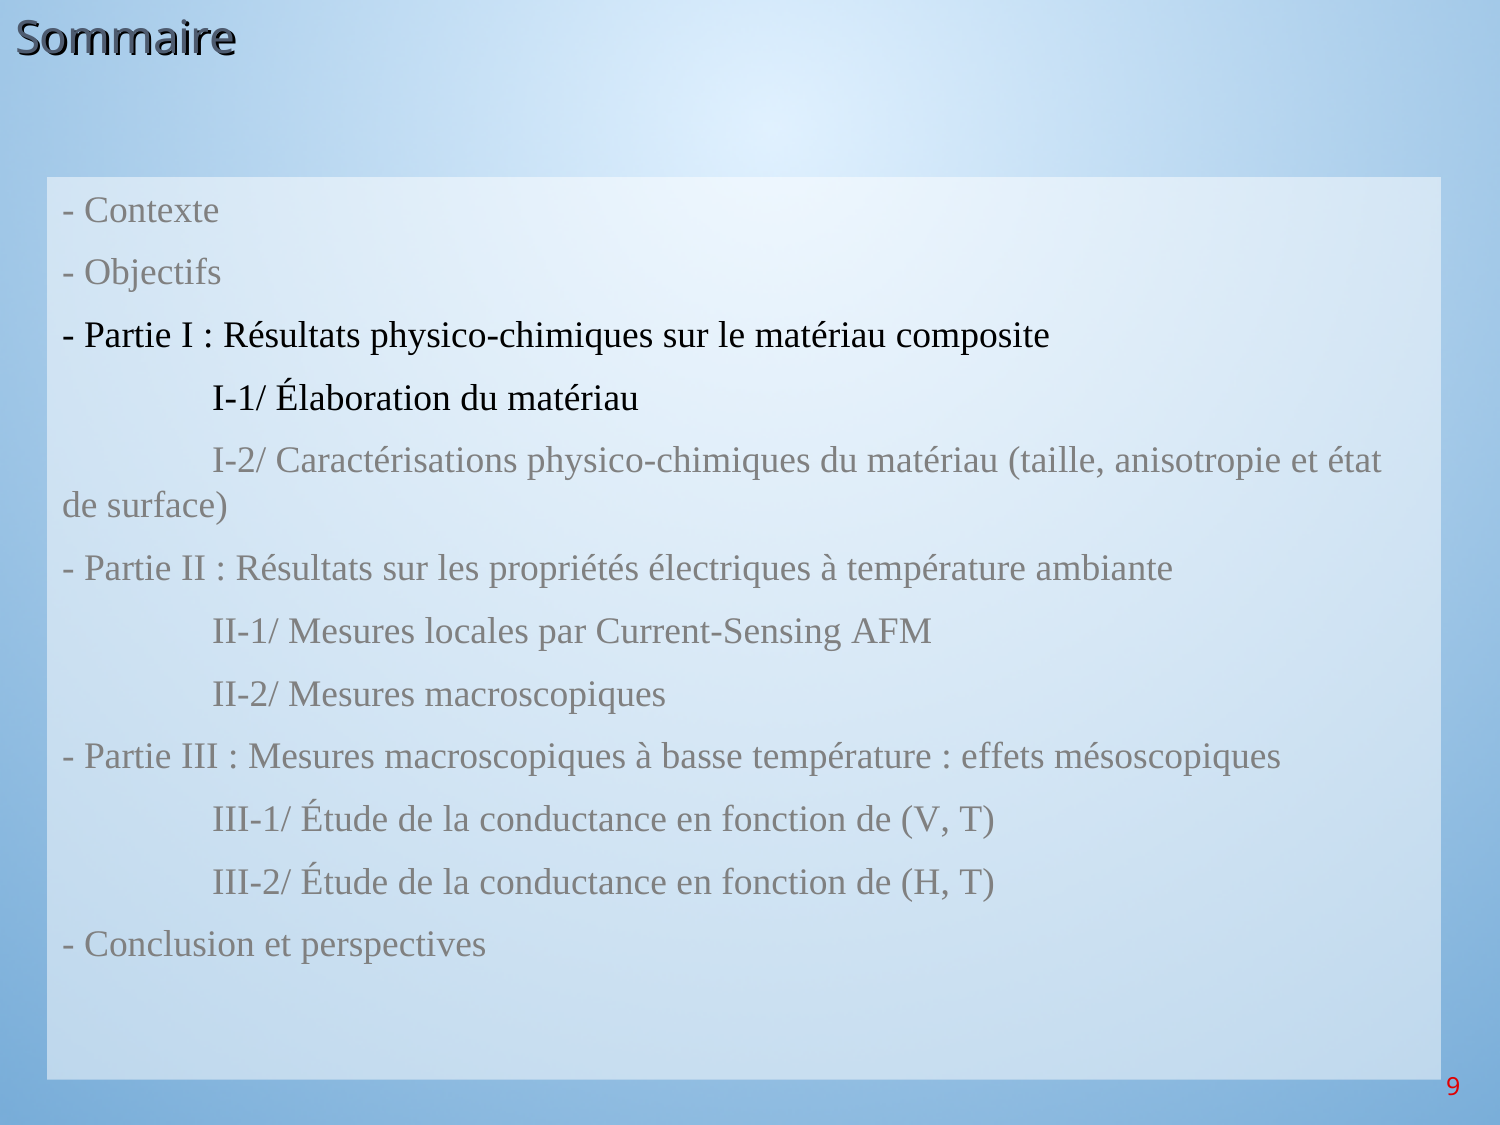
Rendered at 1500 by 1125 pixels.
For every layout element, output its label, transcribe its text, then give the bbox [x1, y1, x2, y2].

picture [0, 0, 1500, 1125]
text_box <numéro> [1349, 1062, 1476, 1103]
title Sommaire [0, 0, 1489, 83]
text_box - Contexte - Objectifs - Partie I : Résultats physico-chimiques sur le matériau composite I-1/ Élaboration du matériau I-2/ Caractérisations physico-chimiques du matériau (taille, anisotropie et état de surface) - Partie II : Résultats sur les propriétés électriques à température ambiante II-1/ Mesures locales par Current-Sensing AFM II-2/ Mesures macroscopiques - Partie III : Mesures macroscopiques à basse température : effets mésoscopiques III-1/ Étude de la conductance en fonction de (V, T) III-2/ Étude de la conductance en fonction de (H, T) - Conclusion et perspectives [47, 177, 1441, 1080]
